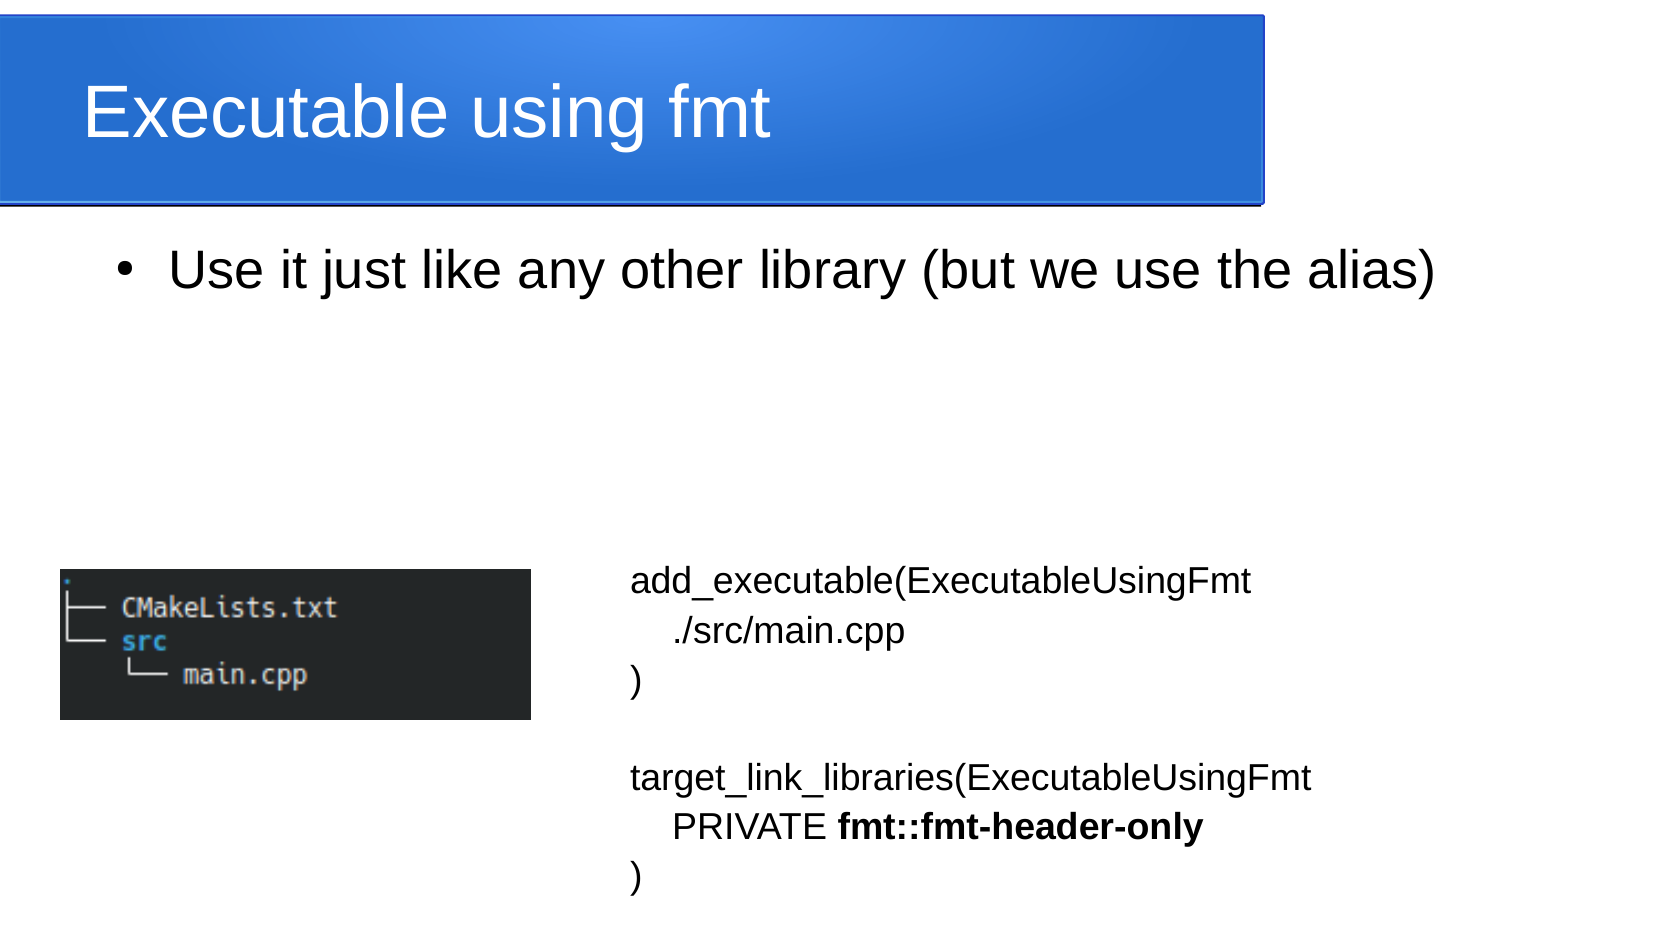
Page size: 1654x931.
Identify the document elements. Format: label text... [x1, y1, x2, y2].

picture [60, 569, 531, 721]
list Use it just like any other library (but we use the alias) [97, 239, 1606, 901]
title Executable using fmt [82, 29, 1235, 196]
list add_executable(ExecutableUsingFmt ./src/main.cpp ) target_link_libraries(ExecutableUsingFmt PRIVATE fmt::fmt-header-only ) [630, 540, 1576, 901]
